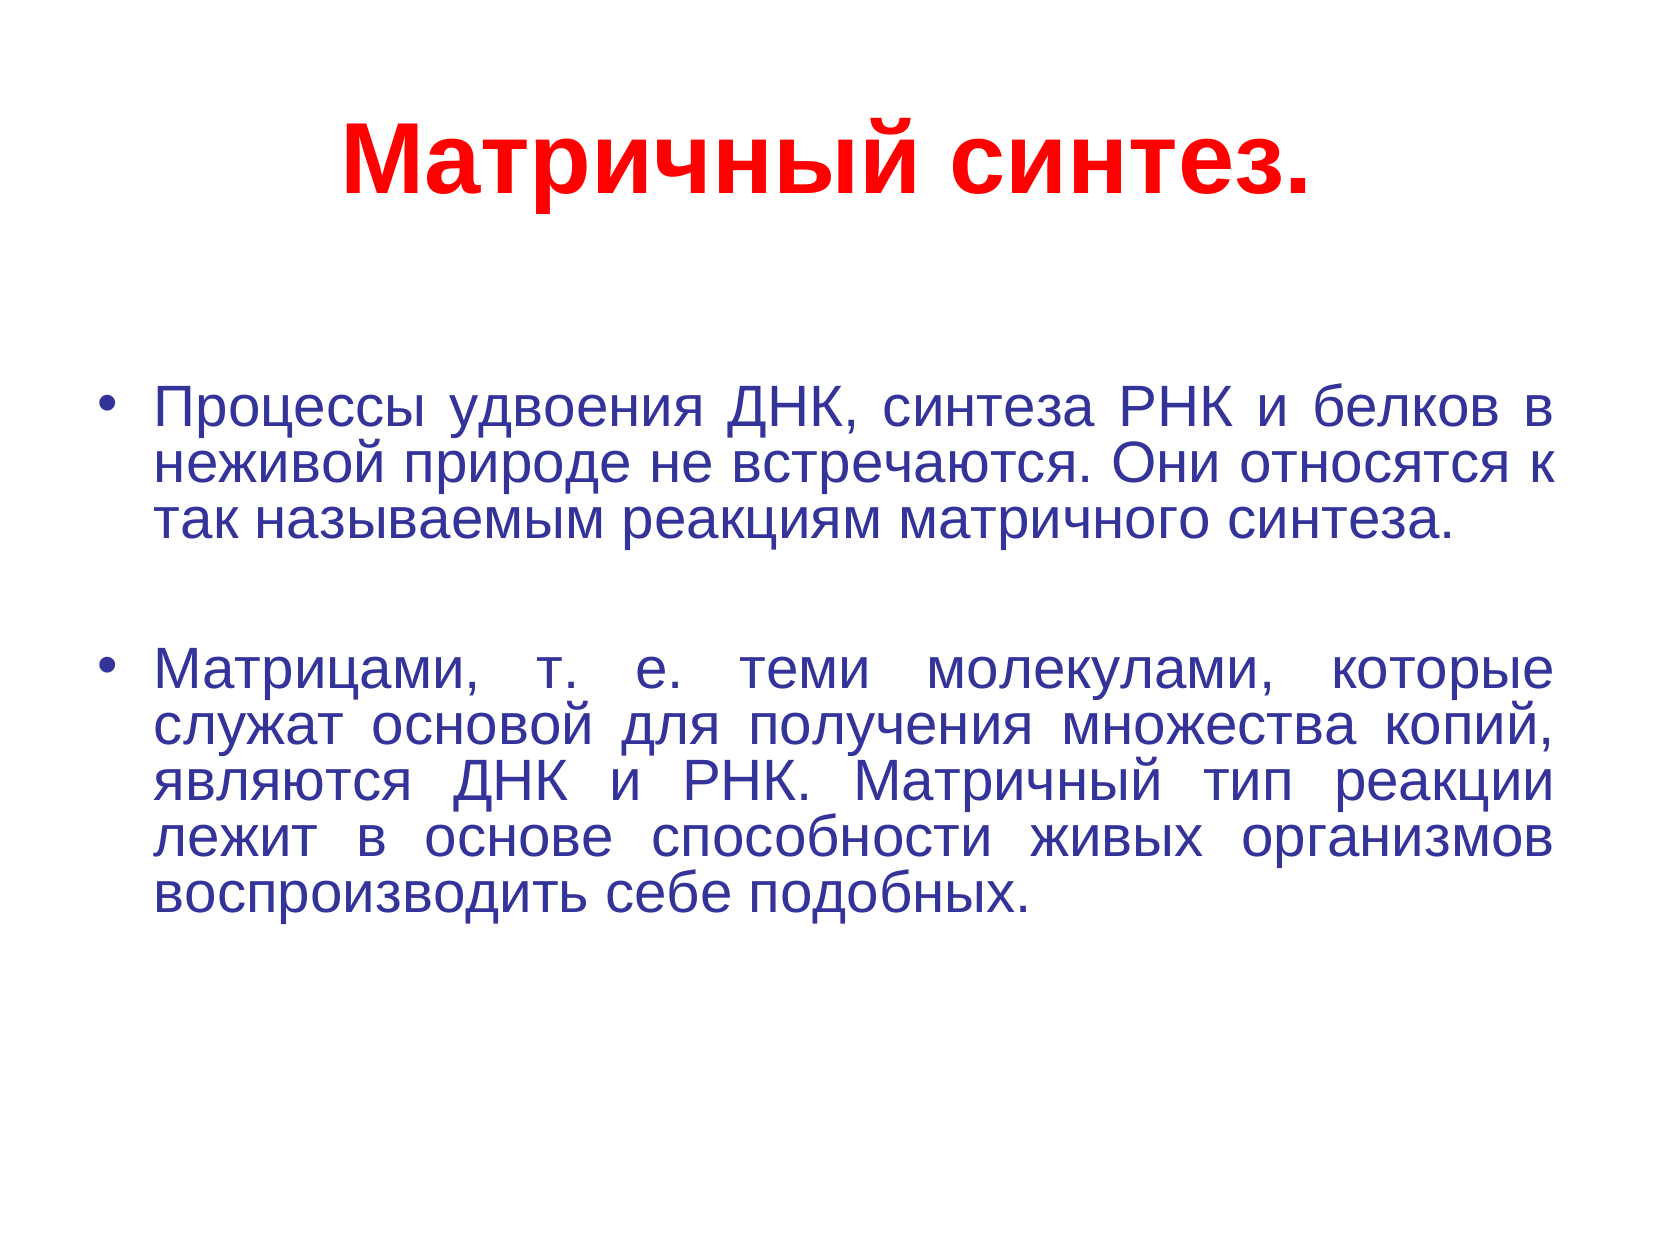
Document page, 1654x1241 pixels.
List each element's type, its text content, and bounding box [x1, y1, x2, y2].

title Матричный синтез. [82, 49, 1571, 257]
list Процессы удвоения ДНК, синтеза РНК и белков в неживой природе не встречаются. Они относятся к так называемым реакциям матричного синтеза. Матрицами, т. е. теми молекулами, которые служат основой для получения множества копий, являются ДНК и РНК. Матричный тип реакции лежит в основе способности живых организмов воспроизводить себе подобных. [82, 289, 1571, 1108]
